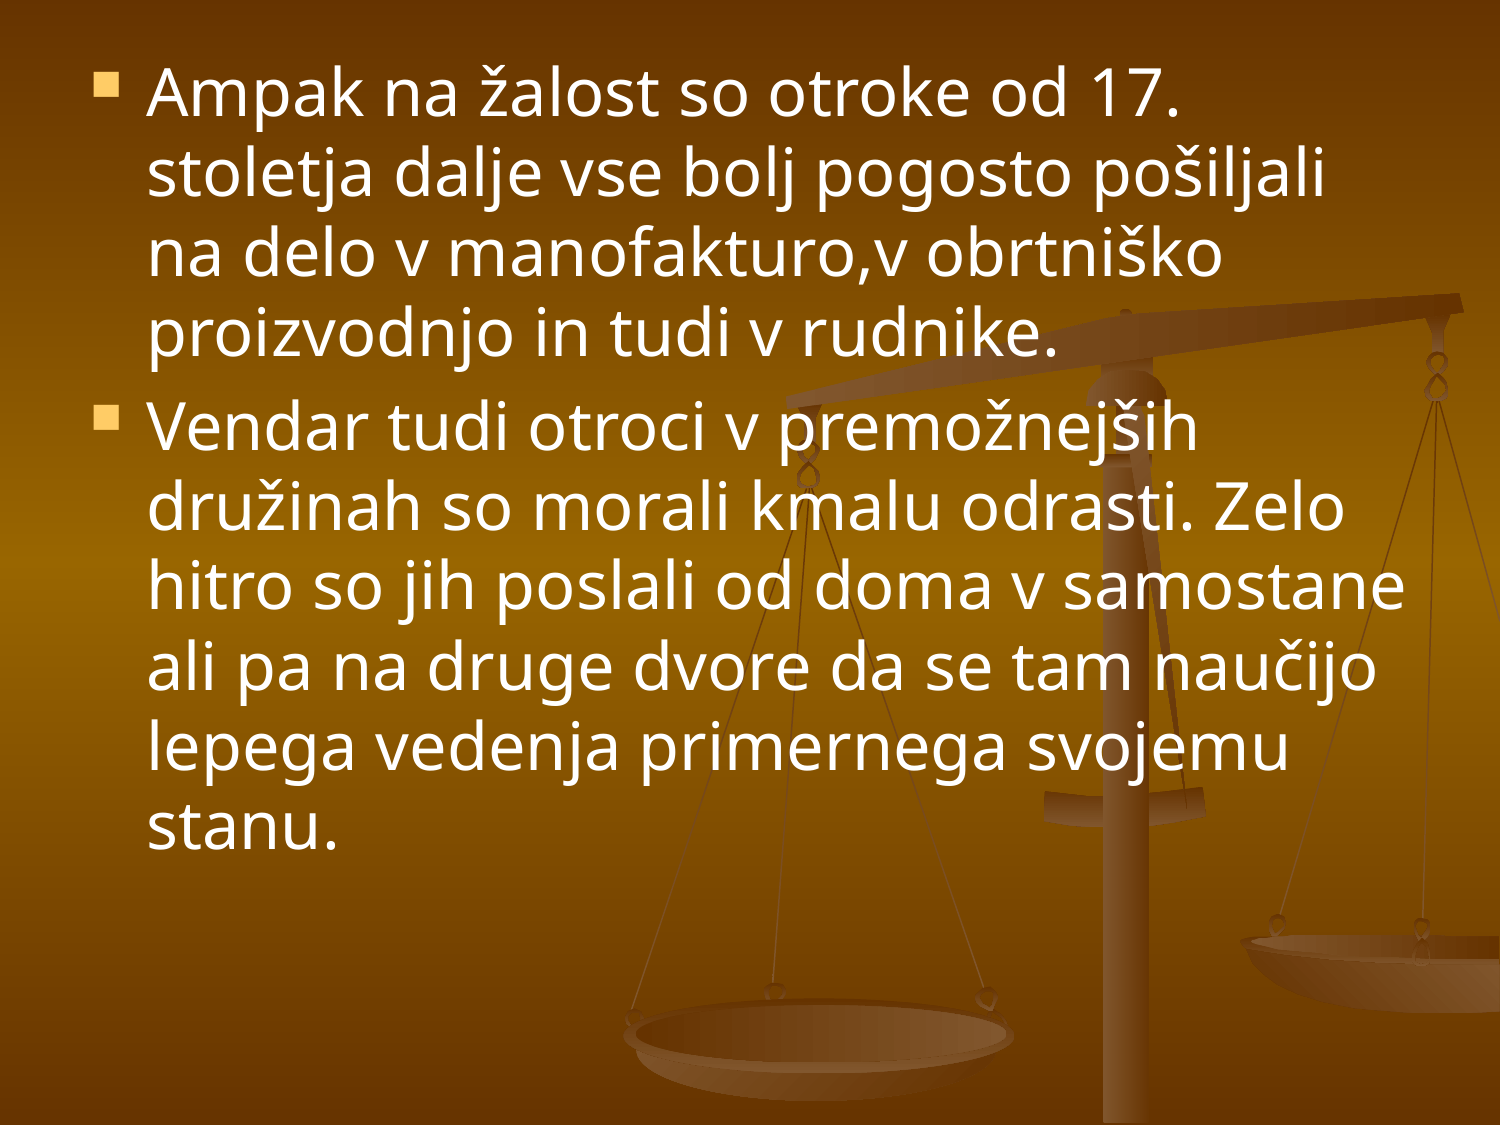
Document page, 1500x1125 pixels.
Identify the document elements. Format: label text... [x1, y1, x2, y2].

list Ampak na žalost so otroke od 17. stoletja dalje vse bolj pogosto pošiljali na delo v manofakturo,v obrtniško proizvodnjo in tudi v rudnike. Vendar tudi otroci v premožnejših družinah so morali kmalu odrasti. Zelo hitro so jih poslali od doma v samostane ali pa na druge dvore da se tam naučijo lepega vedenja primernega svojemu stanu. [75, 42, 1425, 1006]
